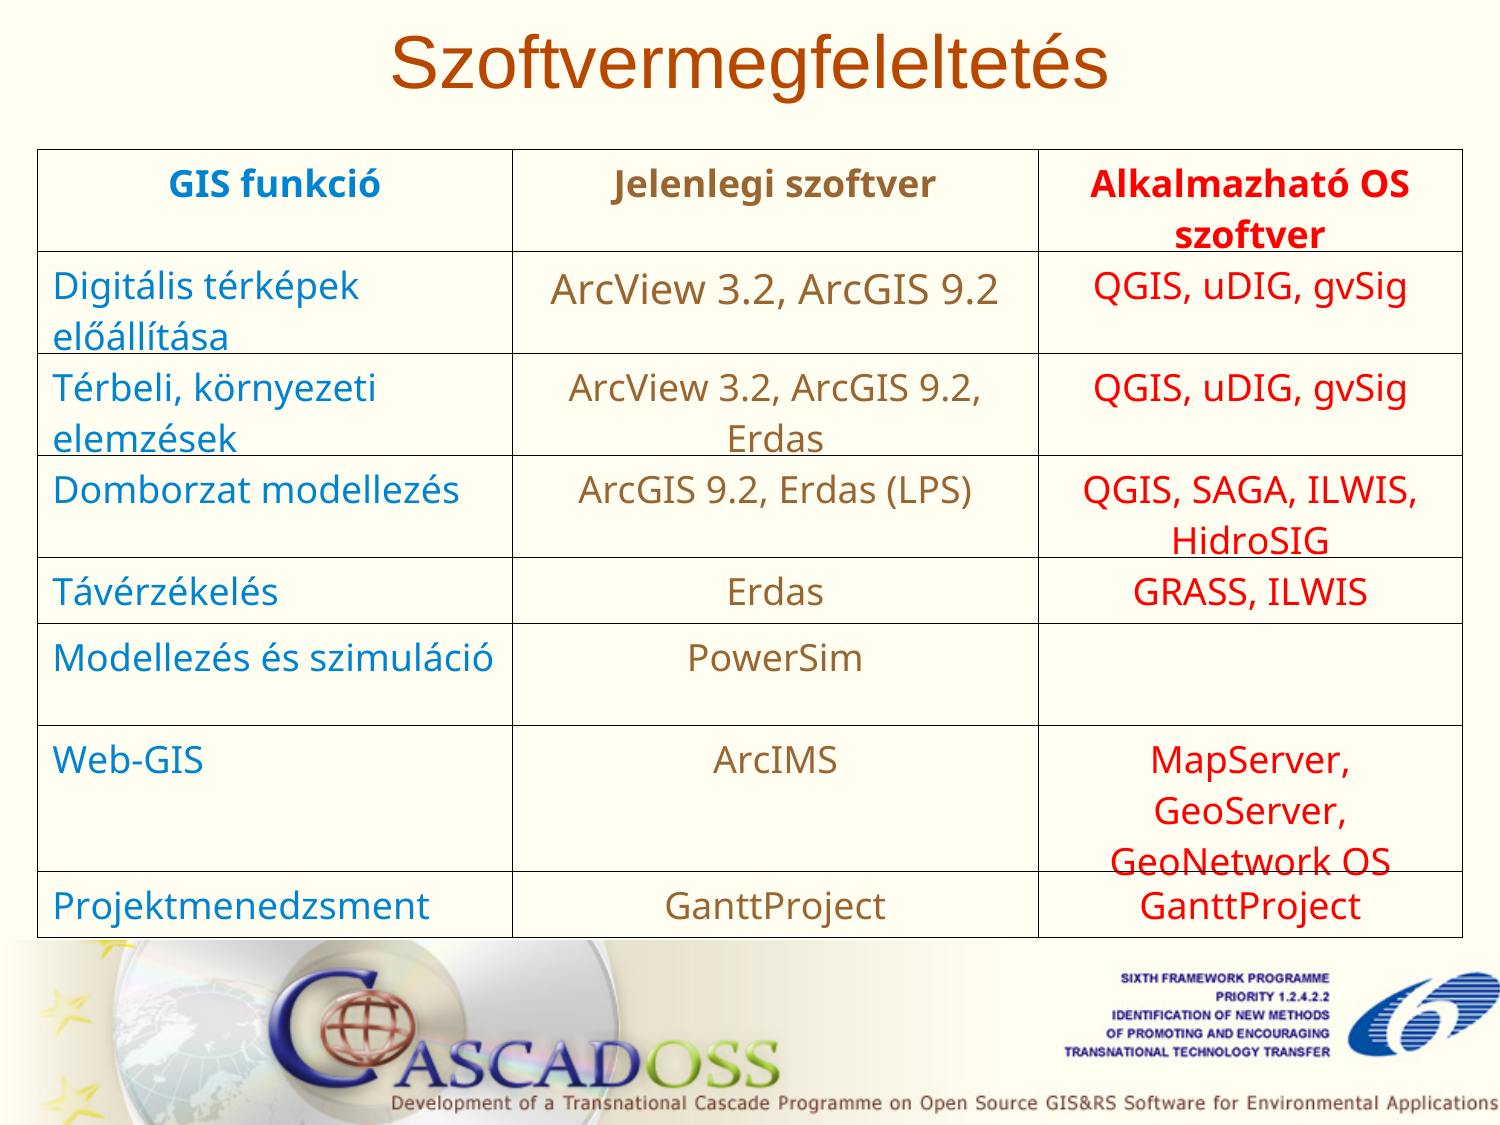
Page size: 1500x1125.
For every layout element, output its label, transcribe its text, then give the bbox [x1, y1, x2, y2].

text_box QGIS, uDIG, gvSig [1039, 354, 1462, 455]
text_box QGIS, SAGA, ILWIS, HidroSIG [1039, 456, 1462, 557]
text_box Erdas [513, 558, 1038, 623]
text_box QGIS, uDIG, gvSig [1039, 252, 1462, 353]
text_box Web-GIS [38, 726, 512, 871]
text_box MapServer, GeoServer, GeoNetwork OS [1039, 726, 1462, 871]
text_box GanttProject [513, 872, 1038, 937]
text_box Távérzékelés [38, 558, 512, 623]
text_box ArcView 3.2, ArcGIS 9.2 [513, 252, 1038, 353]
title Szoftvermegfeleltetés [49, 6, 1451, 119]
text_box Domborzat modellezés [38, 456, 512, 557]
text_box GRASS, ILWIS [1039, 558, 1462, 623]
text_box Térbeli, környezeti elemzések [38, 354, 512, 455]
text_box ArcView 3.2, ArcGIS 9.2, Erdas [513, 354, 1038, 455]
text_box Alkalmazható OS szoftver [1039, 150, 1462, 251]
text_box Jelenlegi szoftver [513, 150, 1038, 251]
text_box PowerSim [513, 624, 1038, 725]
text_box ArcGIS 9.2, Erdas (LPS) [513, 456, 1038, 557]
text_box Digitális térképek előállítása [38, 252, 512, 353]
text_box GanttProject [1039, 872, 1462, 937]
text_box Projektmenedzsment [38, 872, 512, 937]
text_box Modellezés és szimuláció [38, 624, 512, 725]
text_box ArcIMS [513, 726, 1038, 871]
picture [0, 940, 1500, 1125]
text_box GIS funkció [38, 150, 512, 251]
